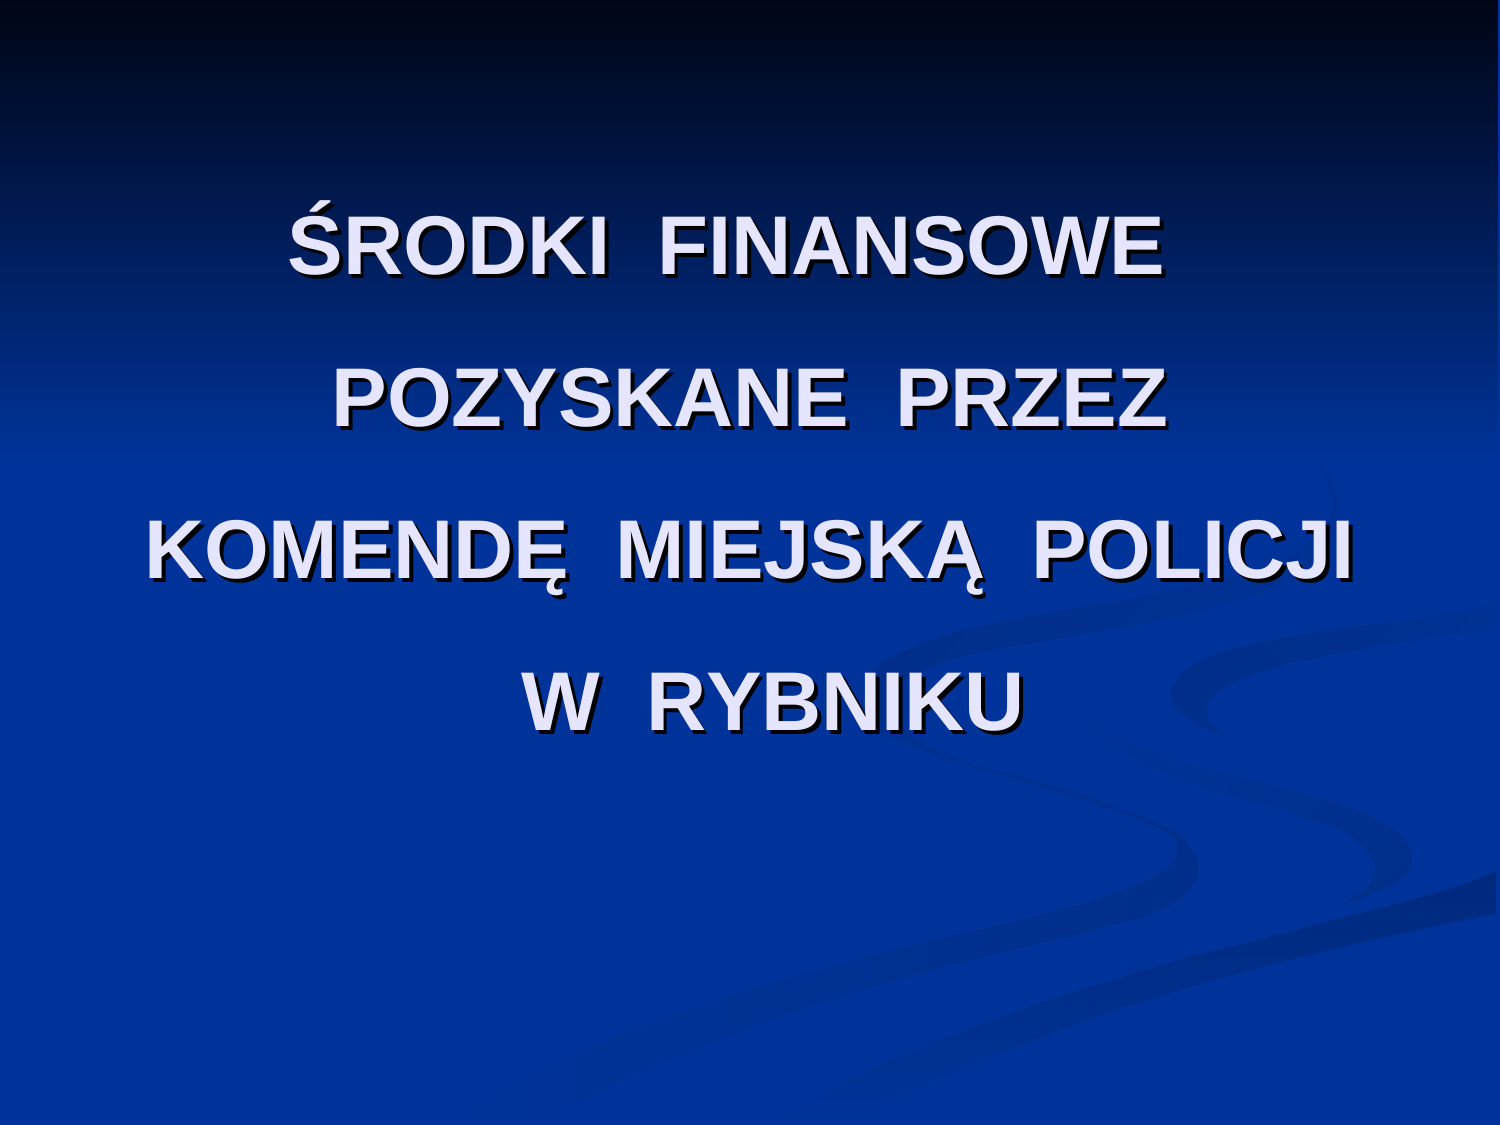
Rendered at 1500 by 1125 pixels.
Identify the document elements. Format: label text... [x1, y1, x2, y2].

title ŚRODKI FINANSOWE POZYSKANE PRZEZ KOMENDĘ MIEJSKĄ POLICJI W RYBNIKU [76, 0, 1424, 678]
